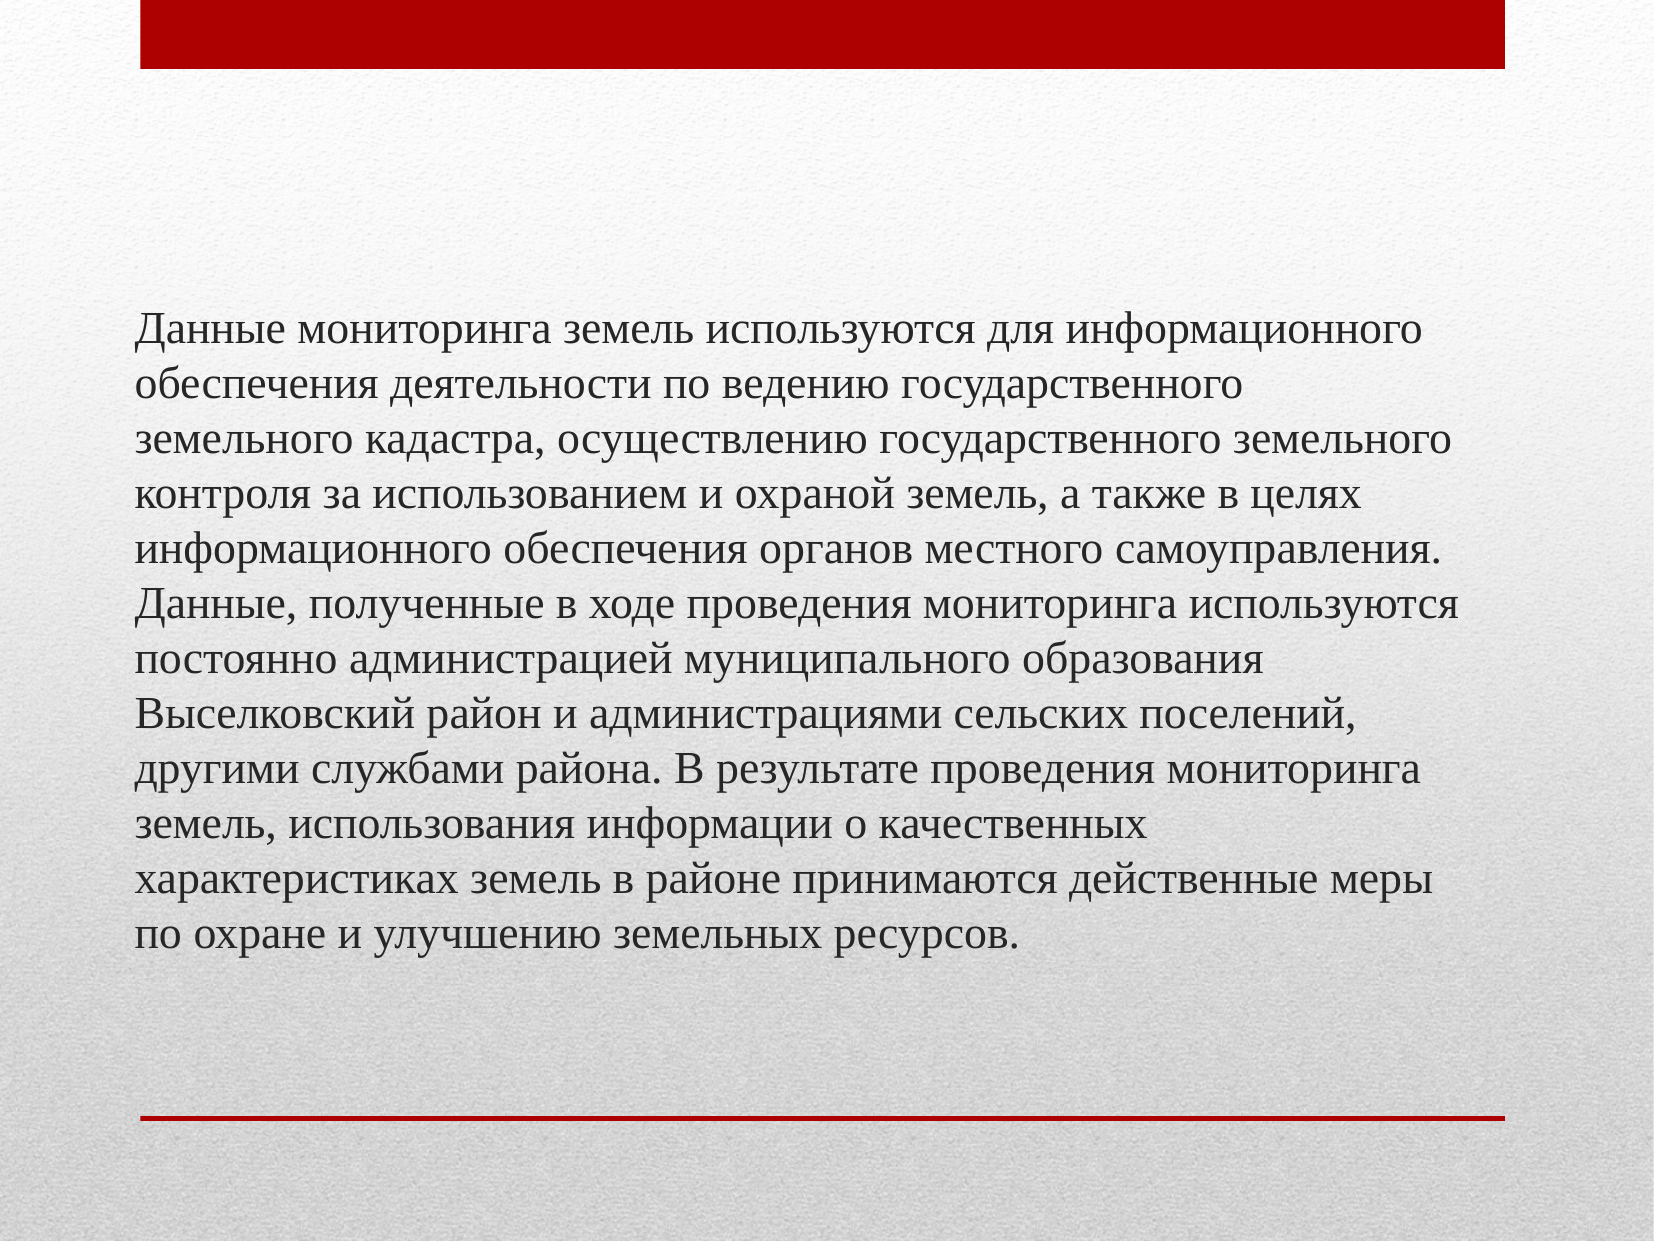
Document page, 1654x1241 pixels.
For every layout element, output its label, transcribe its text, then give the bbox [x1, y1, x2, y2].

title Данные мониторинга земель используются для информационного обеспечения деятельности по ведению государственного земельного кадастра, осуществлению государственного земельного контроля за использованием и охраной земель, а также в целях информационного обеспечения органов местного самоуправления. Данные, полученные в ходе проведения мониторинга используются постоянно администрацией муниципального образования Выселковский район и администрациями сельских поселений, другими службами района. В результате проведения мониторинга земель, использования информации о качественных характеристиках земель в районе принимаются действенные меры по охране и улучшению земельных ресурсов. [118, 112, 1489, 1117]
